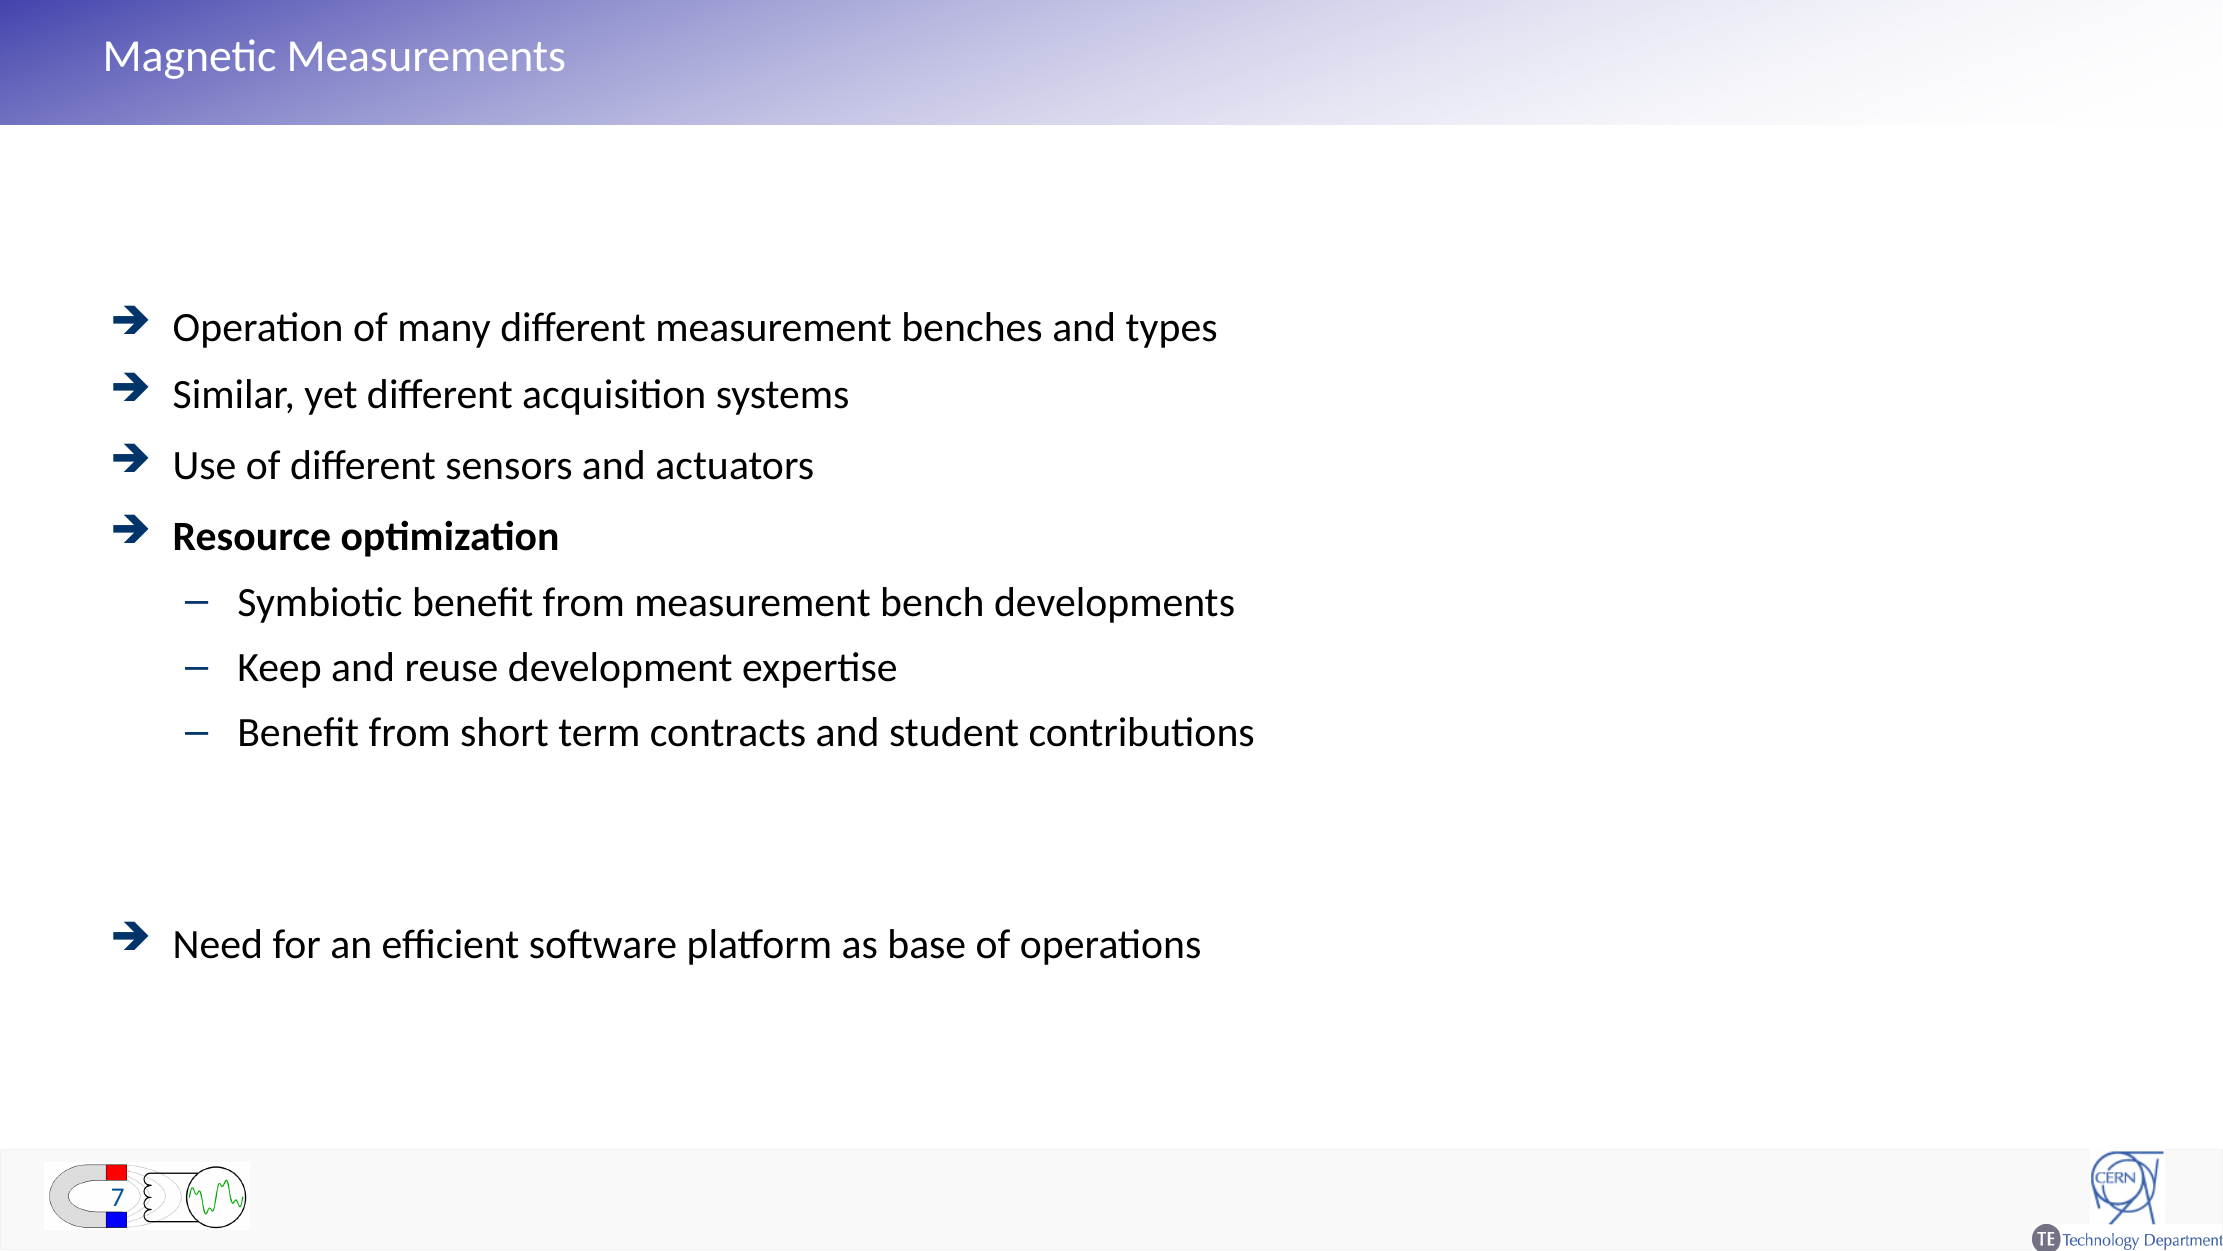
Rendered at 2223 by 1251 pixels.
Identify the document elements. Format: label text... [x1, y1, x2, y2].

picture [2032, 1149, 2223, 1251]
list Operation of many different measurement benches and types Similar, yet different acquisition systems Use of different sensors and actuators Resource optimization Symbiotic benefit from measurement bench developments Keep and reuse development expertise Benefit from short term contracts and student contributions Need for an efficient software platform as base of operations [94, 174, 2112, 1100]
picture [44, 1162, 250, 1230]
title Magnetic Measurements [94, 0, 1528, 107]
